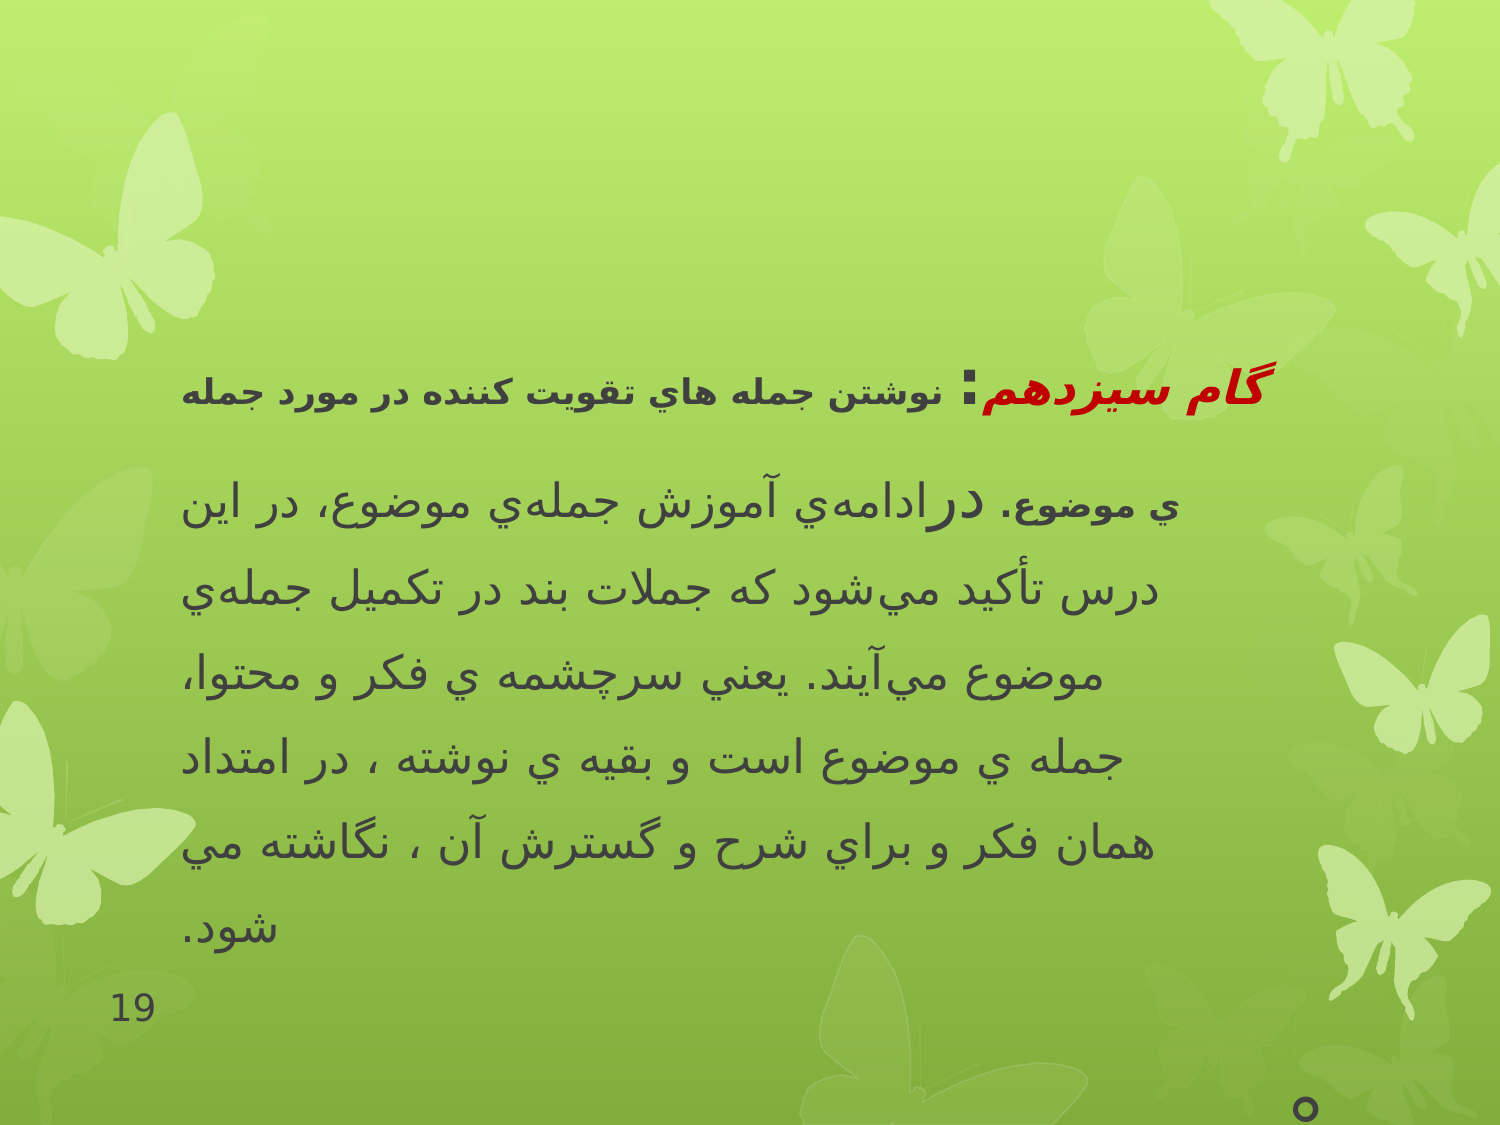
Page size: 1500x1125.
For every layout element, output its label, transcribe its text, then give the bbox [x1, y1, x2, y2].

text_box [94, 976, 194, 1037]
list گام سيزدهم: نوشتن جمله هاي تقويت كننده در مورد جمله ي موضوع. درادامه‌ي آموزش جمله‌ي موضوع، در اين درس تأكيد مي‌شود كه جملات بند در تكميل جمله‌ي موضوع مي‌آيند. يعني سرچشمه ي فكر و محتوا، جمله ي موضوع است و بقيه ي نوشته ، در امتداد همان فكر و براي شرح و گسترش آن ، نگاشته مي شود. [165, 296, 1335, 962]
